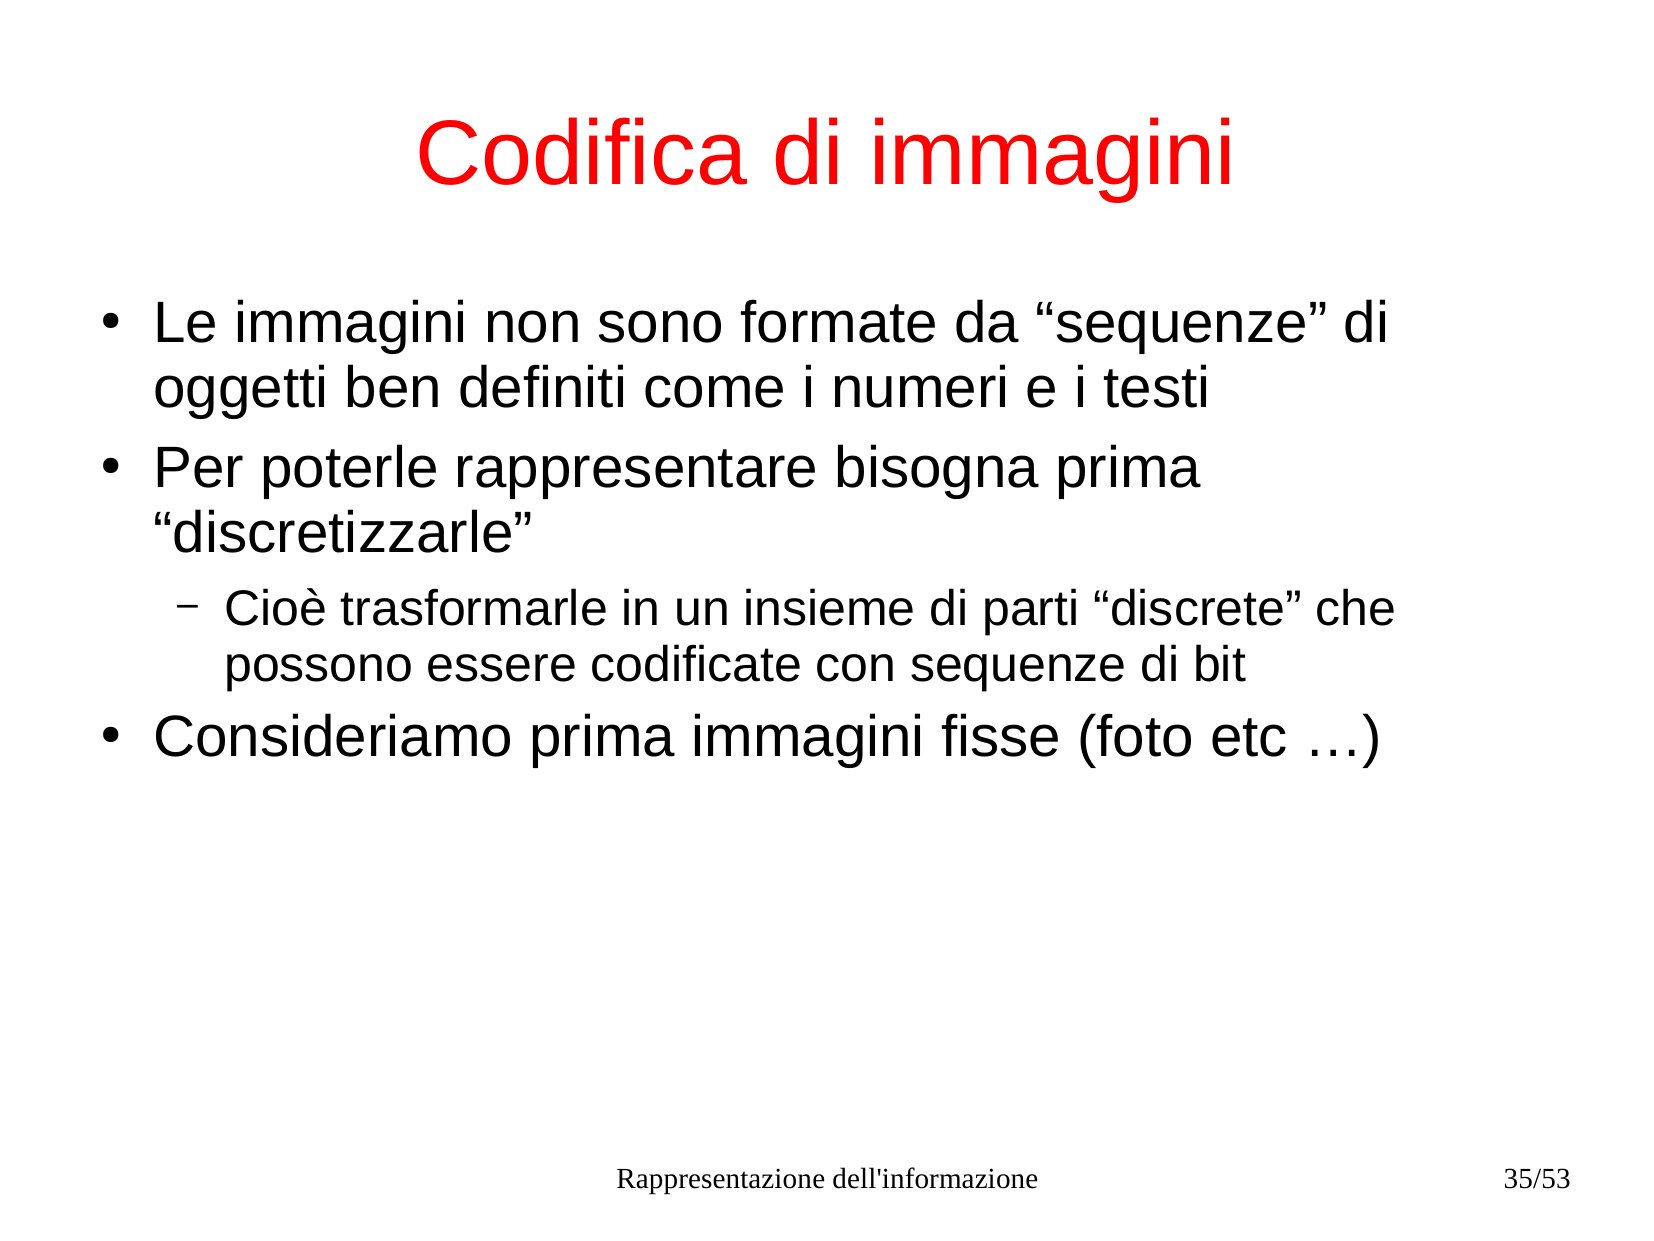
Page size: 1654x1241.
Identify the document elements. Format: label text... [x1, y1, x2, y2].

list Le immagini non sono formate da “sequenze” di oggetti ben definiti come i numeri e i testi Per poterle rappresentare bisogna prima “discretizzarle” Cioè trasformarle in un insieme di parti “discrete” che possono essere codificate con sequenze di bit Consideriamo prima immagini fisse (foto etc …) [82, 290, 1571, 1126]
title Codifica di immagini [82, 49, 1571, 257]
